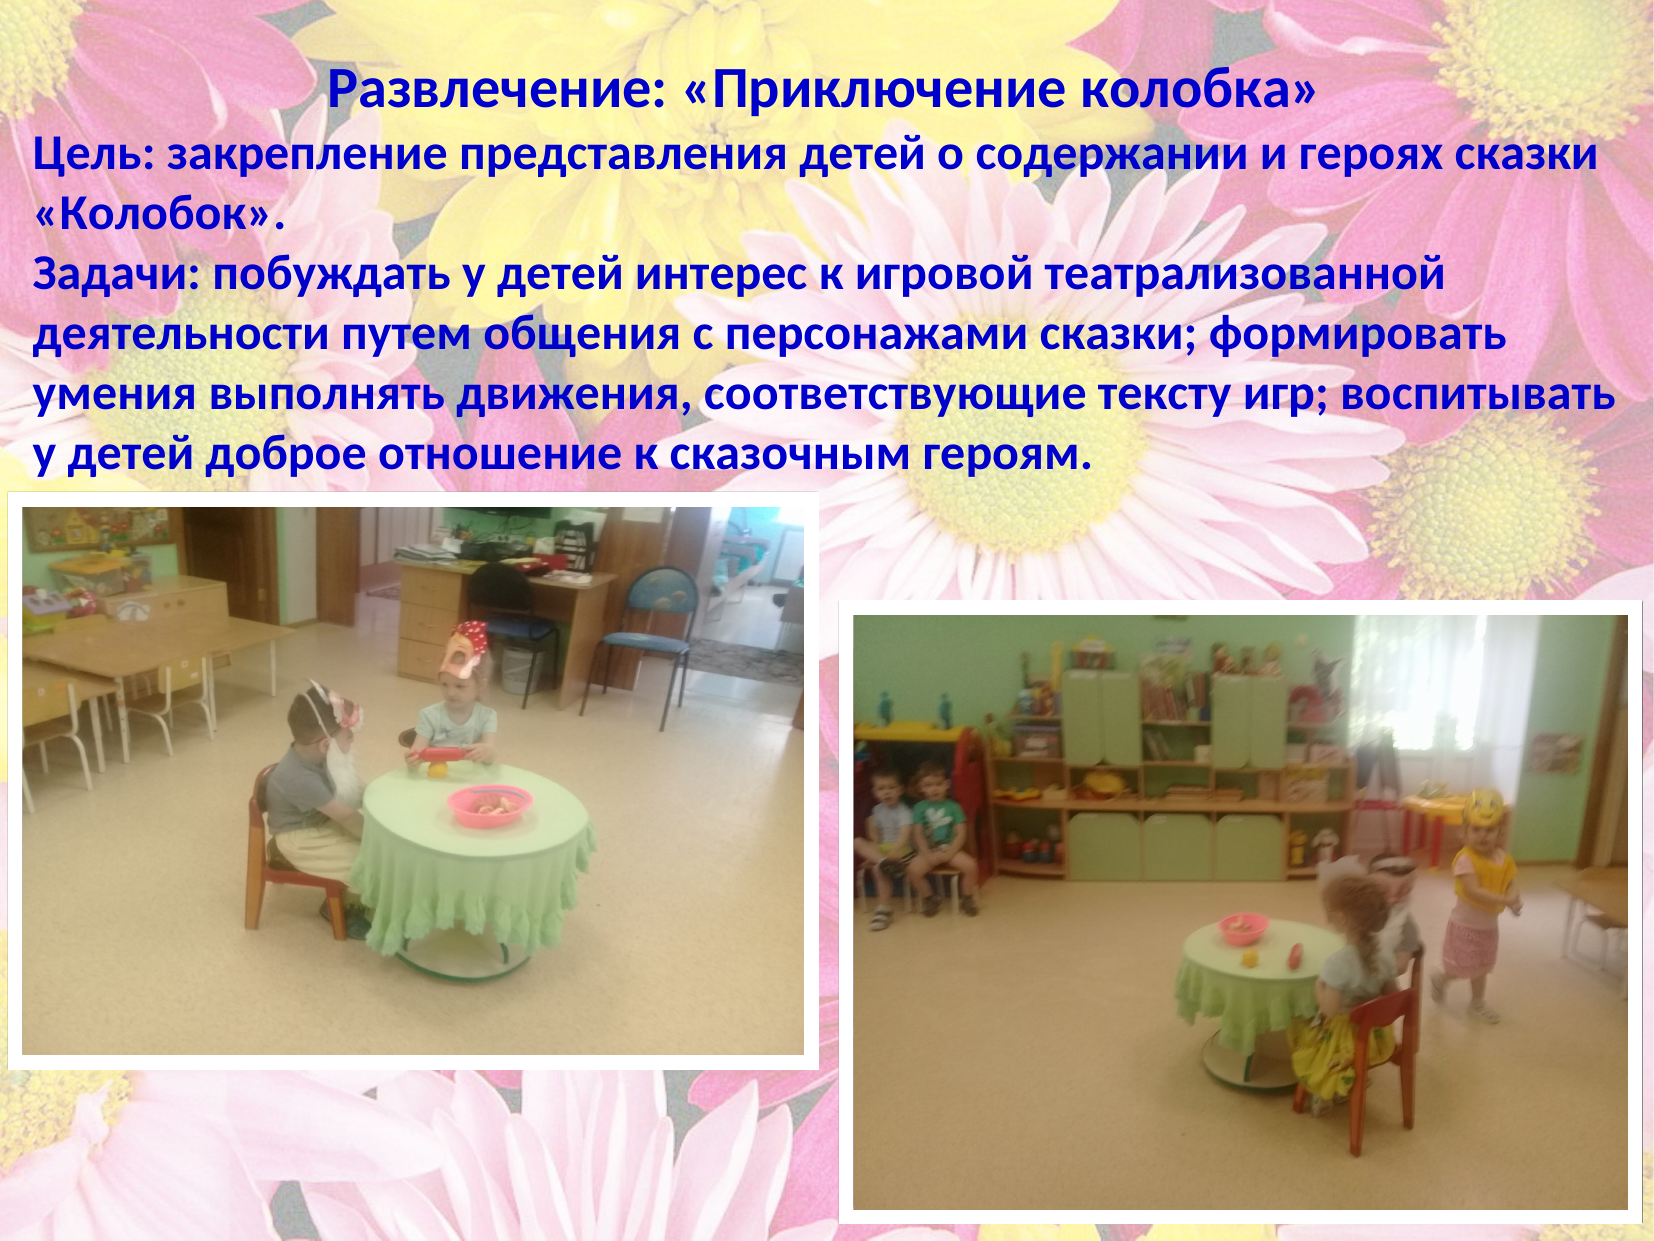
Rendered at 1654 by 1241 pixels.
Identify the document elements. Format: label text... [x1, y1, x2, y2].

text_box Развлечение: «Приключение колобка» Цель: закрепление представления детей о содержании и героях сказки «Колобок». Задачи: побуждать у детей интерес к игровой театрализованной деятельности путем общения с персонажами сказки; формировать умения выполнять движения, соответствующие тексту игр; воспитывать у детей доброе отношение к сказочным героям. [22, 49, 1628, 615]
picture [0, 0, 1654, 1241]
